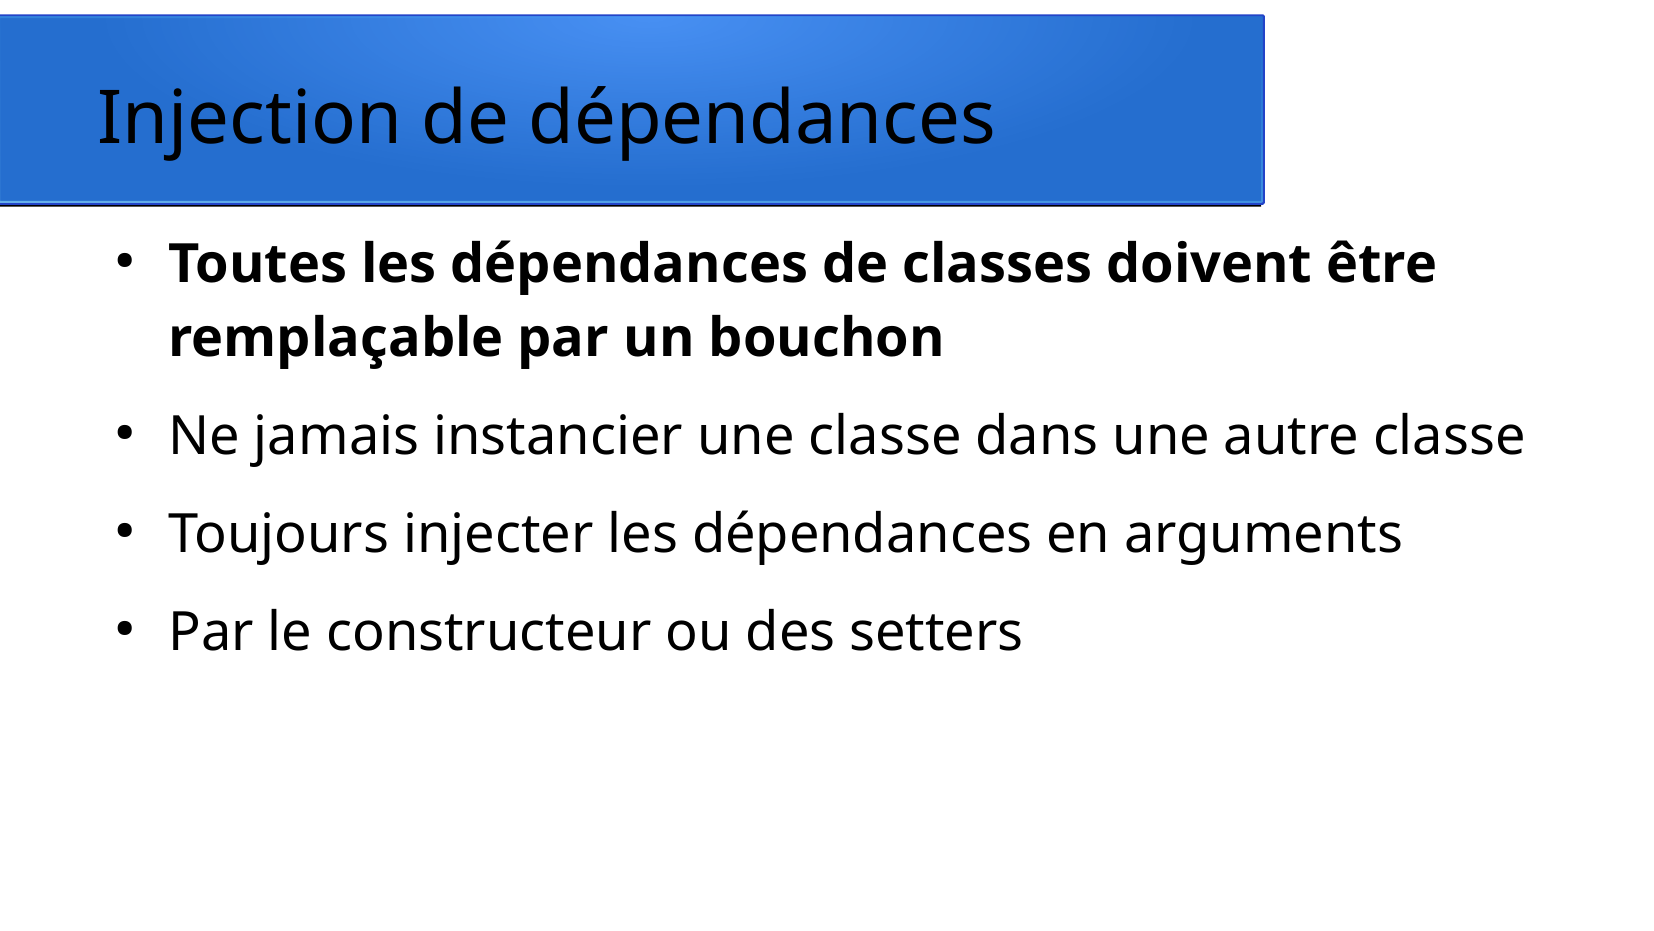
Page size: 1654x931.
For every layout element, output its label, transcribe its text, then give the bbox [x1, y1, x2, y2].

title Injection de dépendances [82, 37, 1571, 193]
list Toutes les dépendances de classes doivent être remplaçable par un bouchon Ne jamais instancier une classe dans une autre classe Toujours injecter les dépendances en arguments Par le constructeur ou des setters [82, 216, 1571, 719]
